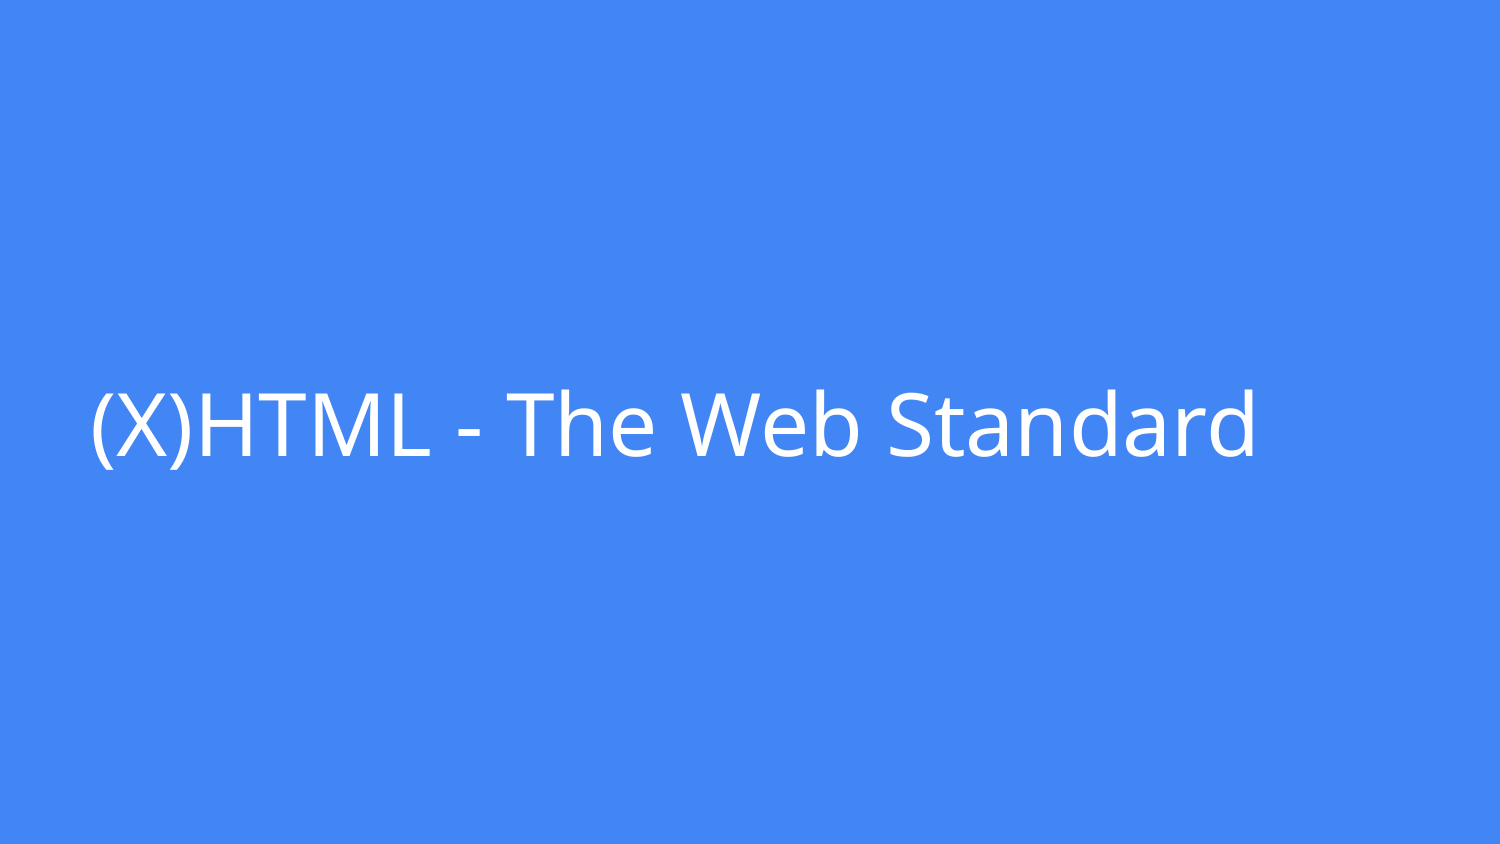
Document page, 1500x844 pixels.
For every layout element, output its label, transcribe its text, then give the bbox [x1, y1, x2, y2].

title (X)HTML - The Web Standard [75, 338, 1425, 505]
